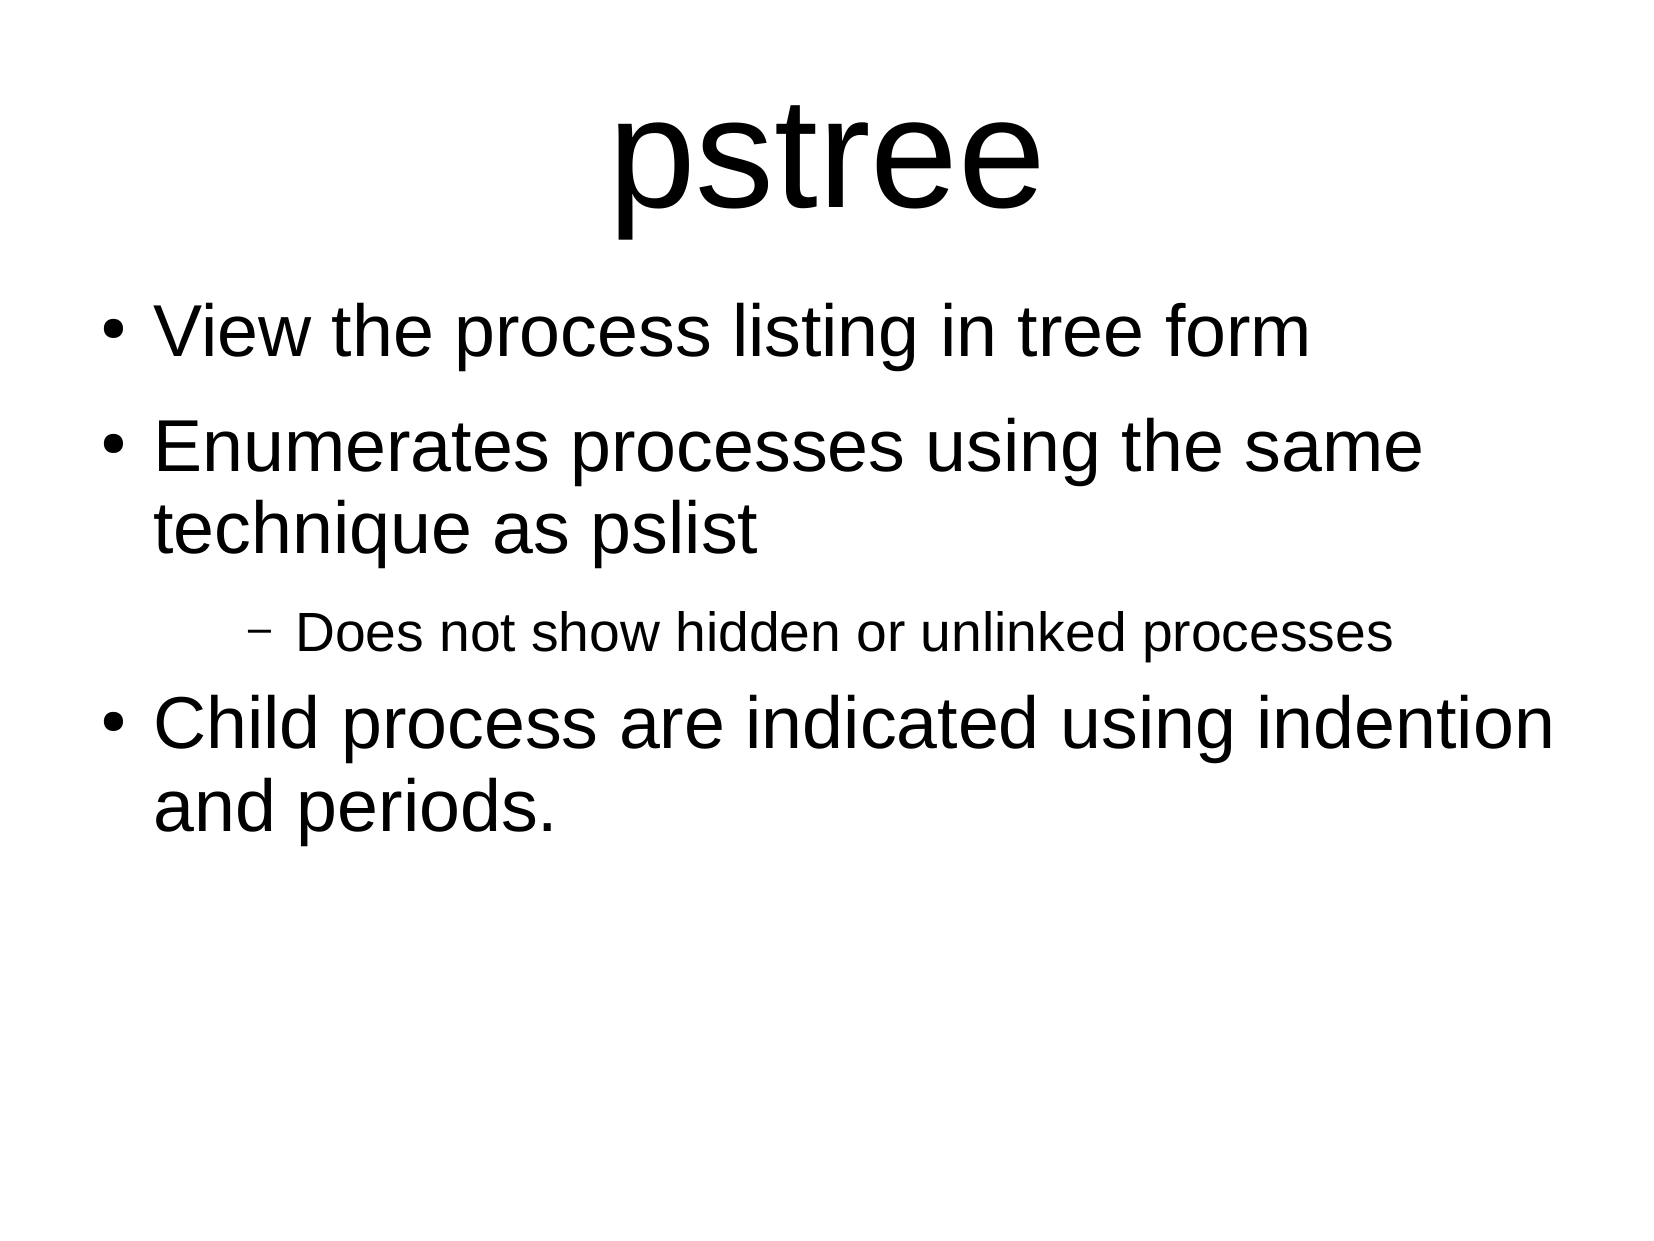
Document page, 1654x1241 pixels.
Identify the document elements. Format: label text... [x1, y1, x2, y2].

title pstree [82, 49, 1571, 257]
list View the process listing in tree form Enumerates processes using the same technique as pslist Does not show hidden or unlinked processes Child process are indicated using indention and periods. [82, 290, 1571, 1109]
